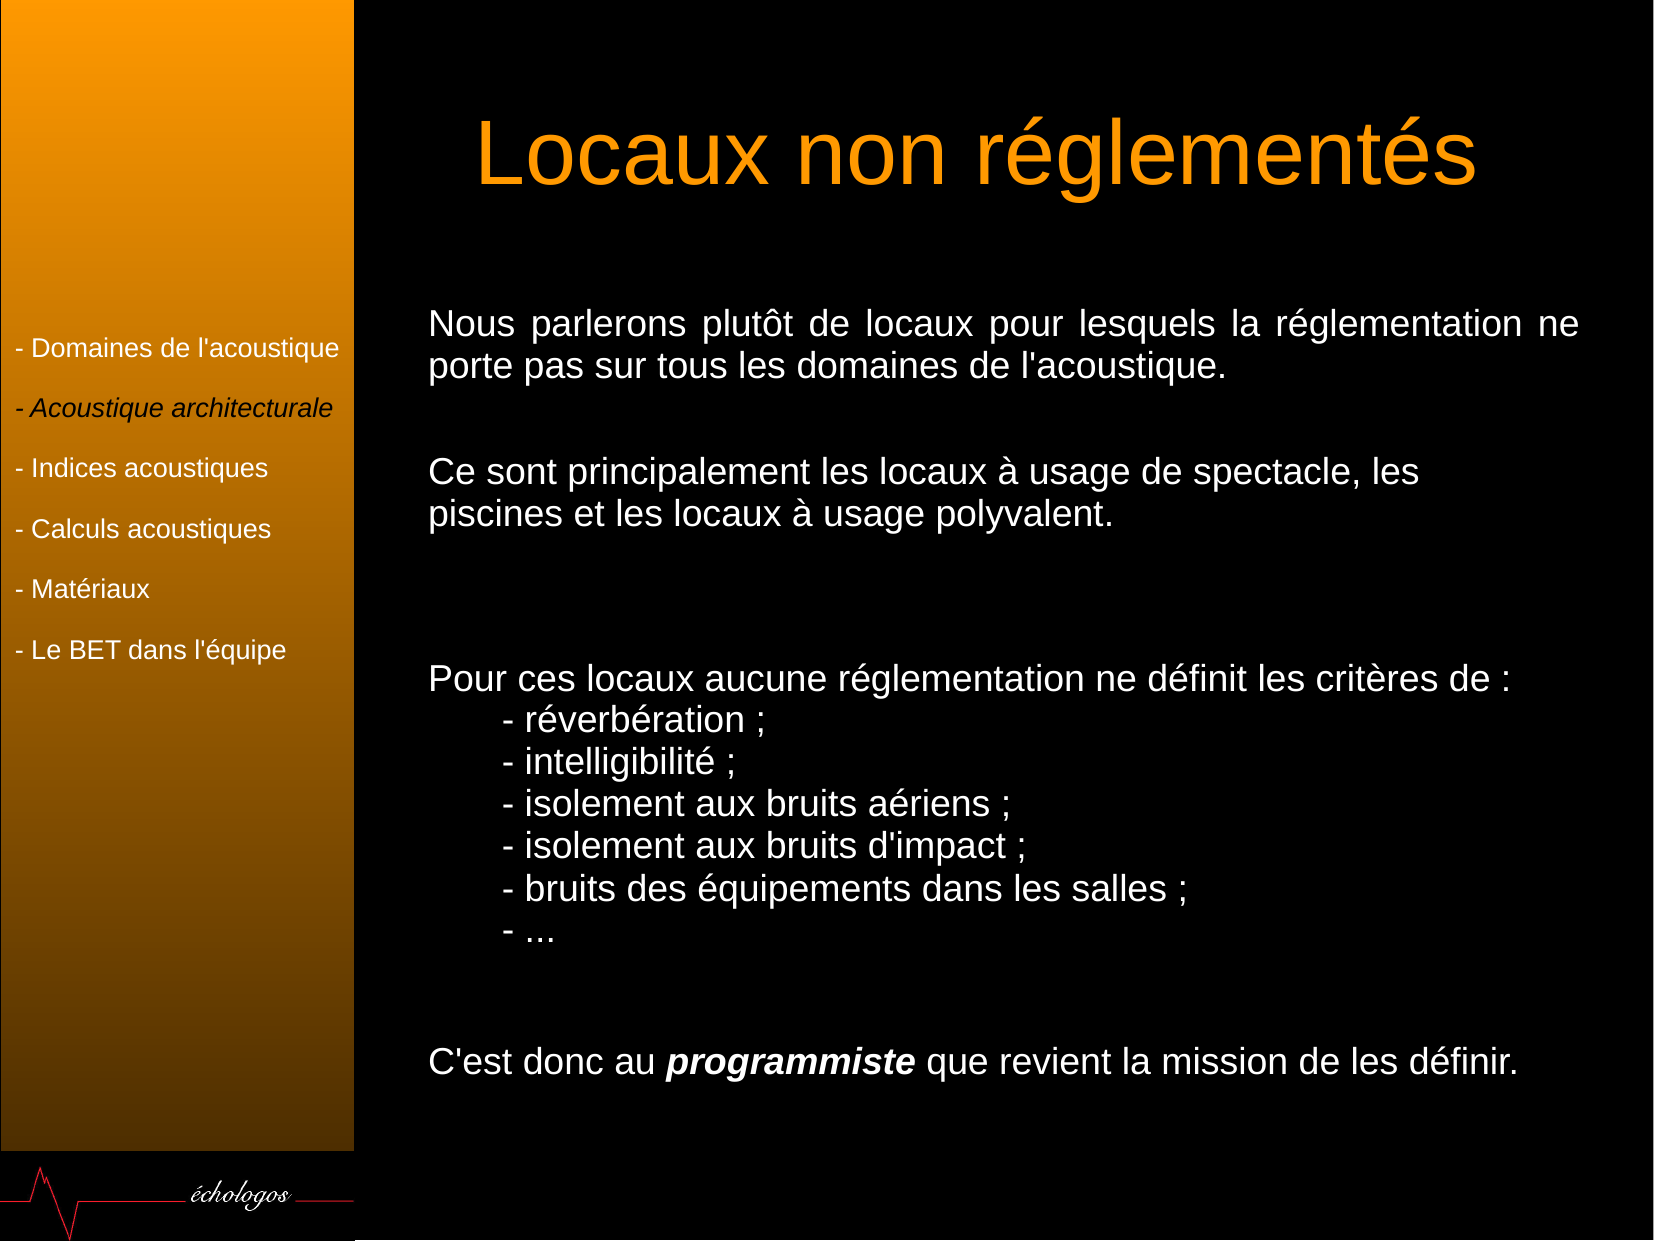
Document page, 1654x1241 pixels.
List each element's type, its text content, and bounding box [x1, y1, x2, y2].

text_box C'est donc au programmiste que revient la mission de les définir. [413, 1033, 1565, 1092]
text_box Nous parlerons plutôt de locaux pour lesquels la réglementation ne porte pas sur tous les domaines de l'acoustique. [413, 295, 1595, 395]
title Locaux non réglementés [383, 56, 1571, 250]
text_box Pour ces locaux aucune réglementation ne définit les critères de : - réverbération ; - intelligibilité ; - isolement aux bruits aériens ; - isolement aux bruits d'impact ; - bruits des équipements dans les salles ; - ... [413, 649, 1565, 959]
picture [0, 1166, 355, 1241]
text_box Ce sont principalement les locaux à usage de spectacle, les piscines et les locaux à usage polyvalent. [413, 442, 1536, 542]
text_box - Domaines de l'acoustique - Acoustique architecturale - Indices acoustiques - Calculs acoustiques - Matériaux - Le BET dans l'équipe [0, 325, 355, 755]
